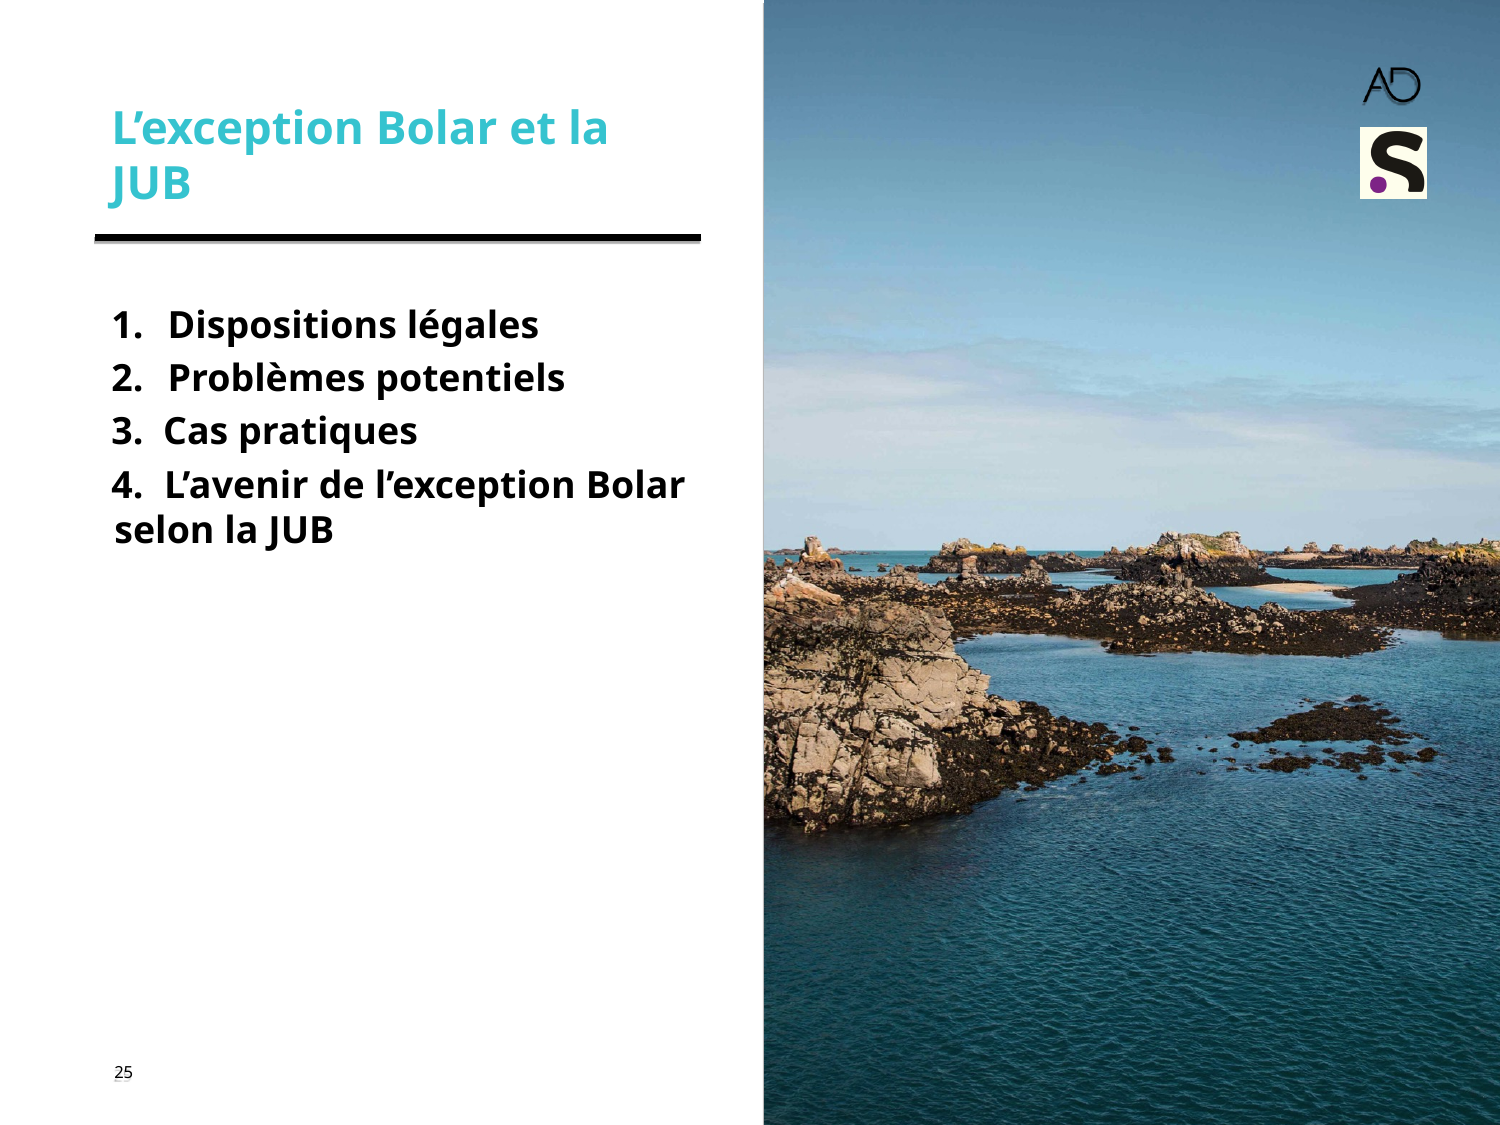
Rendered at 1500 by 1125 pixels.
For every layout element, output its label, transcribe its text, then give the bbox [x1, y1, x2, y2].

list Dispositions légales Problèmes potentiels Cas pratiques L’avenir de l’exception Bolar selon la JUB [96, 293, 702, 1042]
title L’exception Bolar et la JUB [96, 91, 702, 239]
